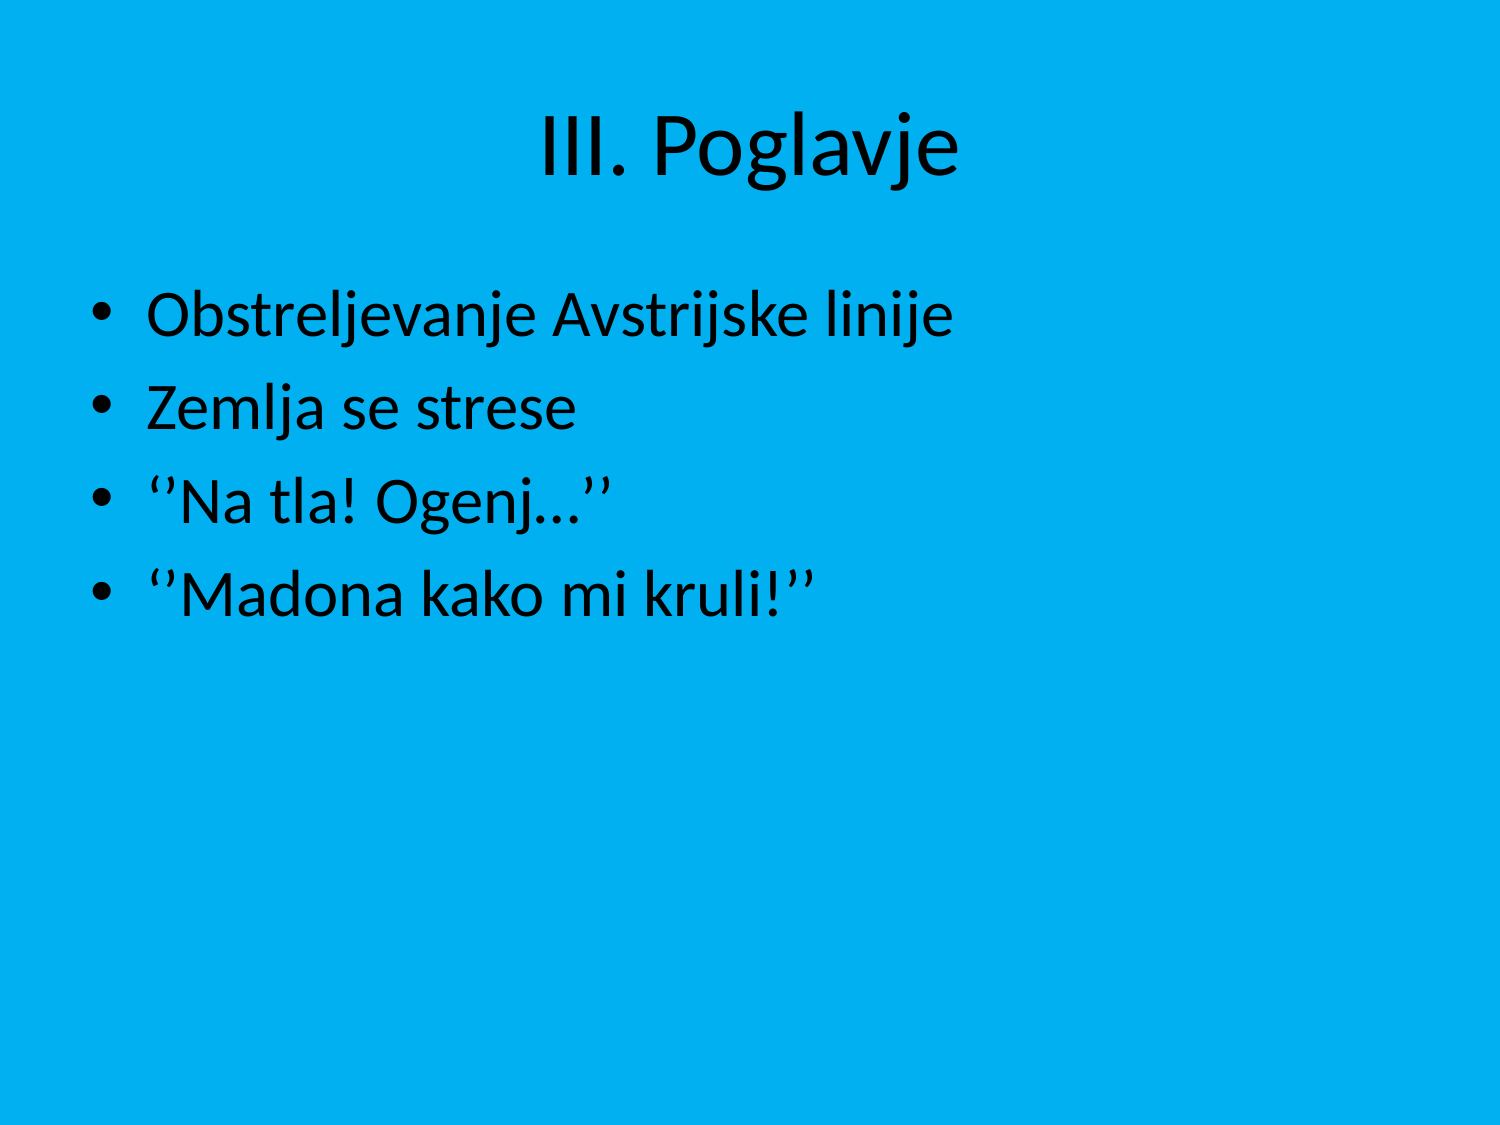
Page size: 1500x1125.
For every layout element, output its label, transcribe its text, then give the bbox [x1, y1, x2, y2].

list Obstreljevanje Avstrijske linije Zemlja se strese ‘’Na tla! Ogenj…’’ ‘’Madona kako mi kruli!’’ [75, 262, 1425, 1005]
title III. Poglavje [75, 45, 1425, 233]
